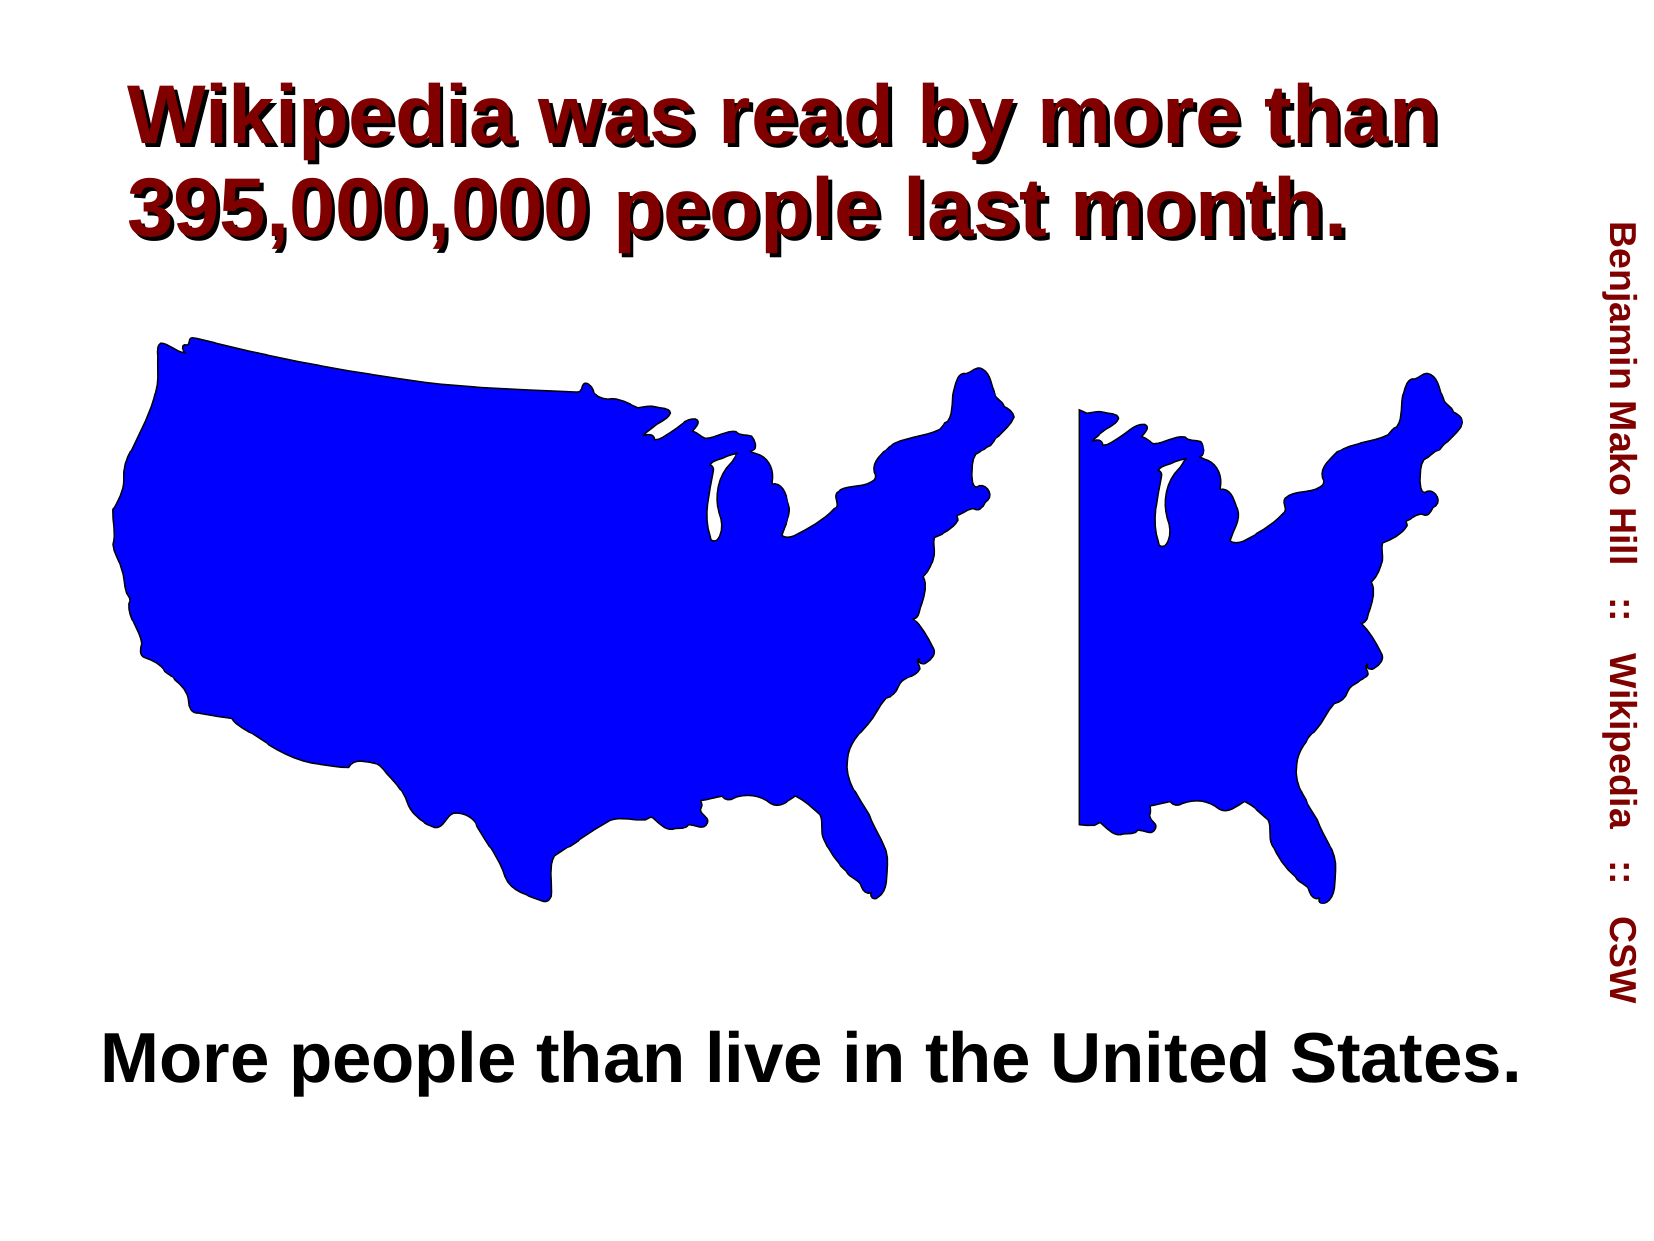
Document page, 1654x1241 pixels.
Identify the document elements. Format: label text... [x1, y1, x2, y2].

text_box More people than live in the United States. [75, 1012, 1550, 1107]
text_box Wikipedia was read by more than 395,000,000 people last month. [112, 61, 1463, 263]
picture [112, 337, 1463, 904]
